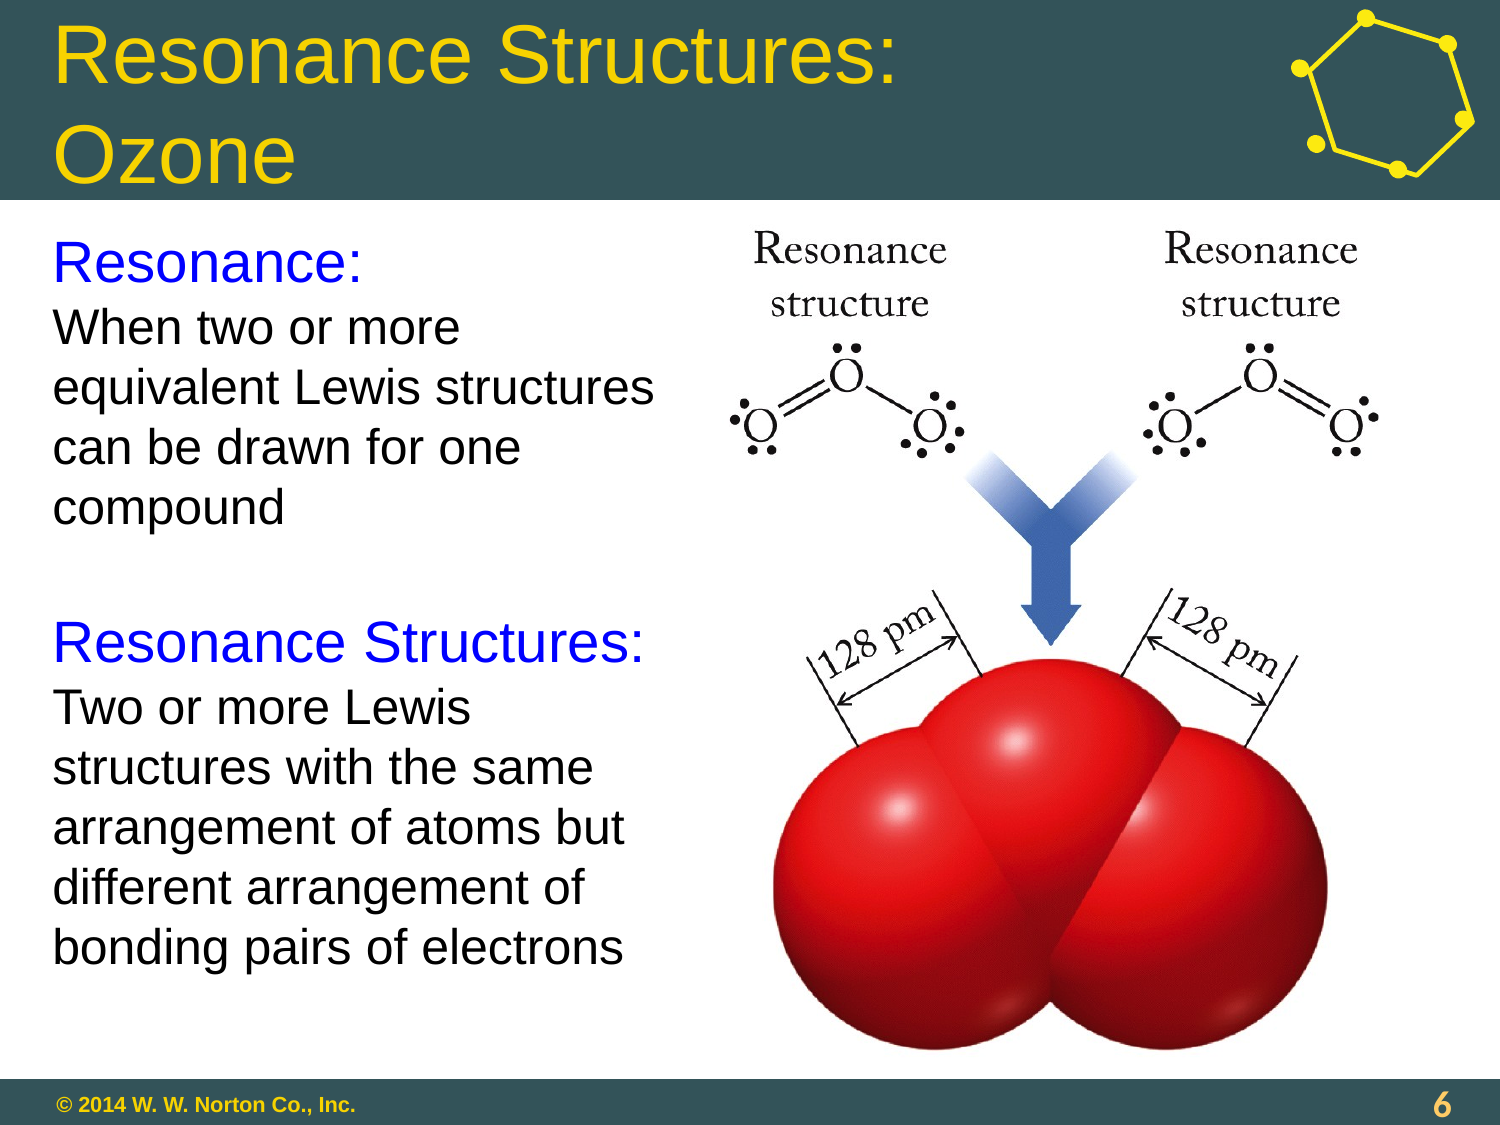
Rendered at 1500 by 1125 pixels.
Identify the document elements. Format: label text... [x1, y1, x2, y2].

picture [708, 217, 1400, 1063]
slide_number <number> [1417, 1076, 1468, 1125]
title Resonance Structures: Ozone [37, 12, 1118, 188]
text_box Resonance: When two or more equivalent Lewis structures can be drawn for one compound Resonance Structures: Two or more Lewis structures with the same arrangement of atoms but different arrangement of bonding pairs of electrons [37, 216, 675, 982]
